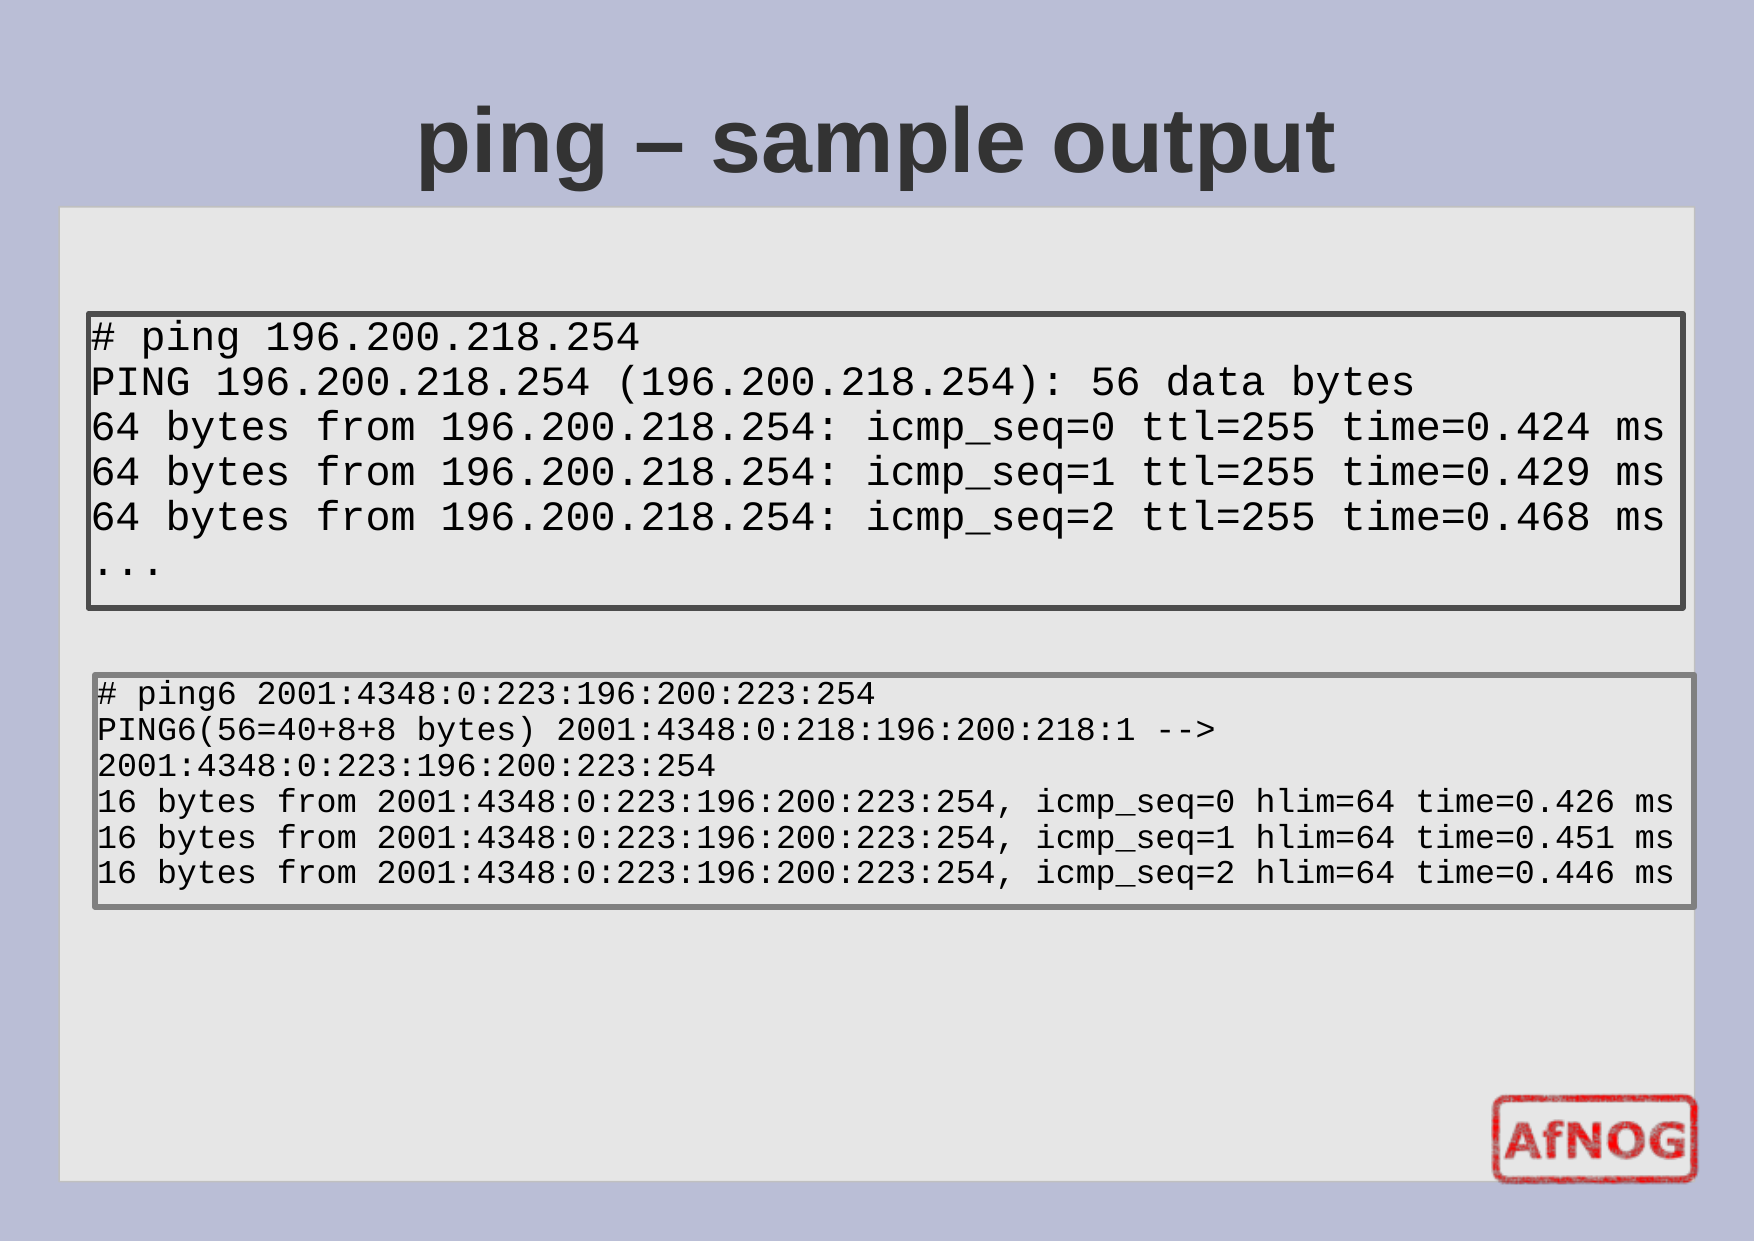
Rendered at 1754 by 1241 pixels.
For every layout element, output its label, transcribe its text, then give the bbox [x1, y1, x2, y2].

text_box # ping6 2001:4348:0:223:196:200:223:254 PING6(56=40+8+8 bytes) 2001:4348:0:218:196:200:218:1 --> 2001:4348:0:223:196:200:223:254 16 bytes from 2001:4348:0:223:196:200:223:254, icmp_seq=0 hlim=64 time=0.426 ms 16 bytes from 2001:4348:0:223:196:200:223:254, icmp_seq=1 hlim=64 time=0.451 ms 16 bytes from 2001:4348:0:223:196:200:223:254, icmp_seq=2 hlim=64 time=0.446 ms [95, 674, 1695, 896]
picture [1490, 1092, 1701, 1188]
text_box [59, 285, 1695, 1182]
text_box # ping 196.200.218.254 PING 196.200.218.254 (196.200.218.254): 56 data bytes 64 bytes from 196.200.218.254: icmp_seq=0 ttl=255 time=0.424 ms 64 bytes from 196.200.218.254: icmp_seq=1 ttl=255 time=0.429 ms 64 bytes from 196.200.218.254: icmp_seq=2 ttl=255 time=0.468 ms ... [88, 313, 1683, 596]
title ping – sample output [59, 0, 1695, 285]
text_box [98, 896, 1691, 904]
